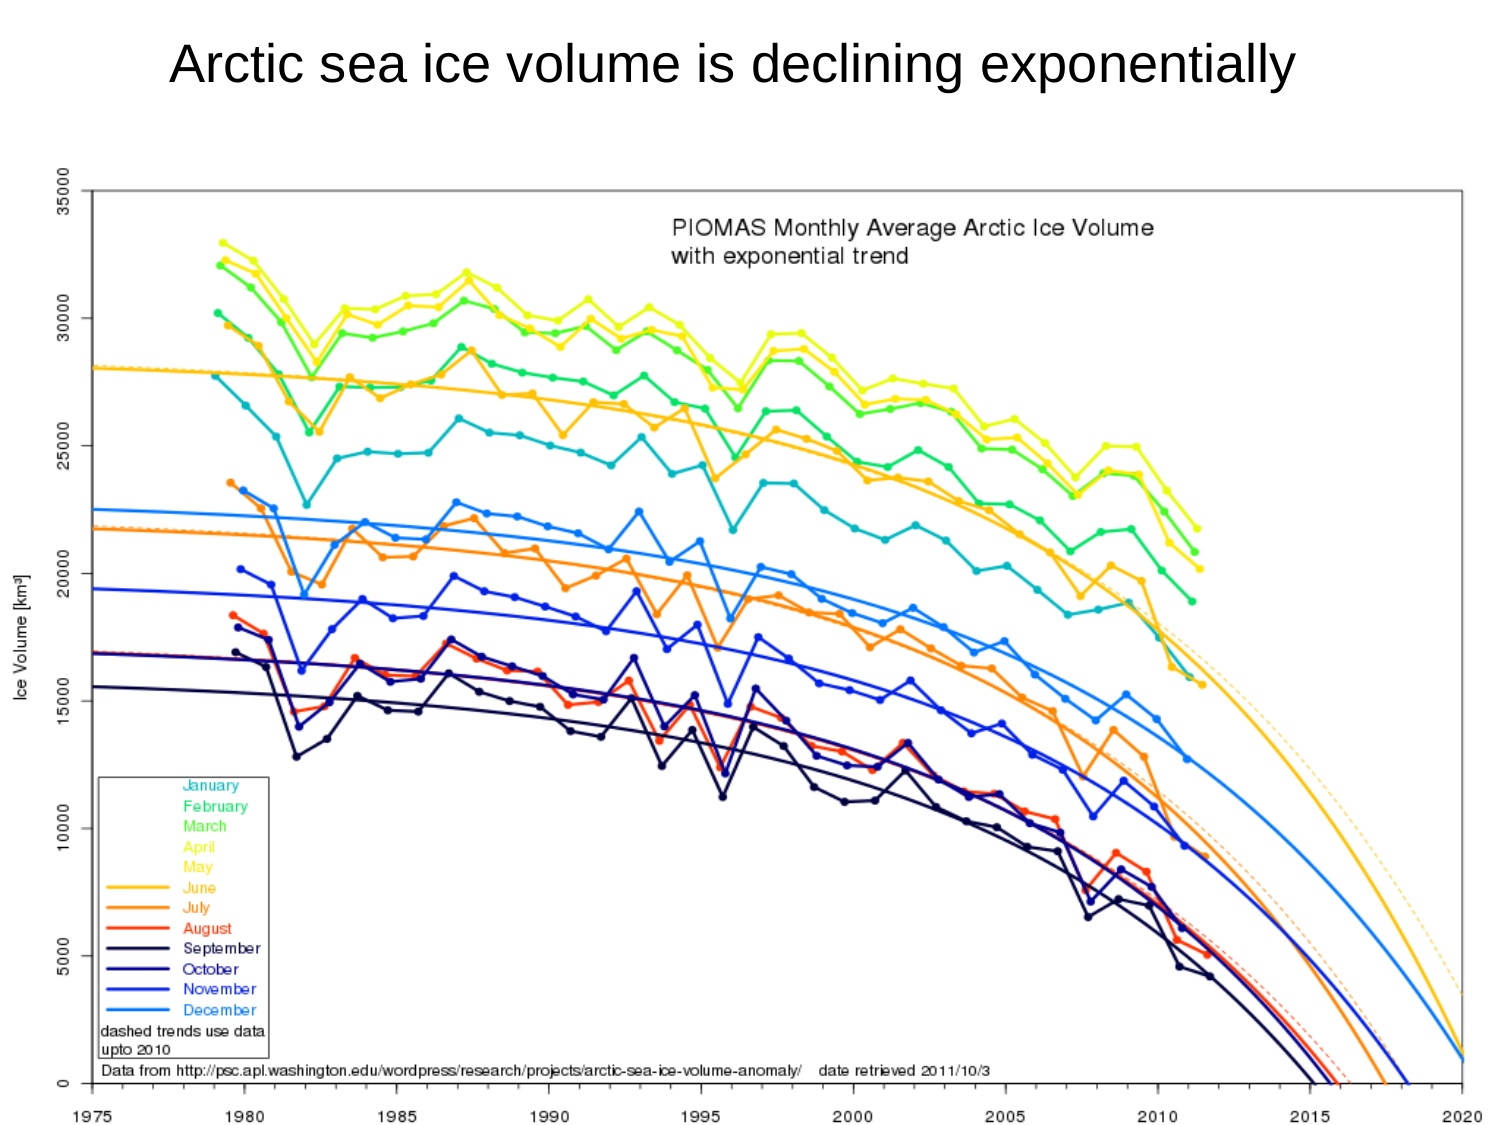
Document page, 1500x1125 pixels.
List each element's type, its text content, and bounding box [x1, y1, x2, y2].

title Arctic sea ice volume is declining exponentially [59, 0, 1409, 108]
picture [6, 108, 1500, 1125]
